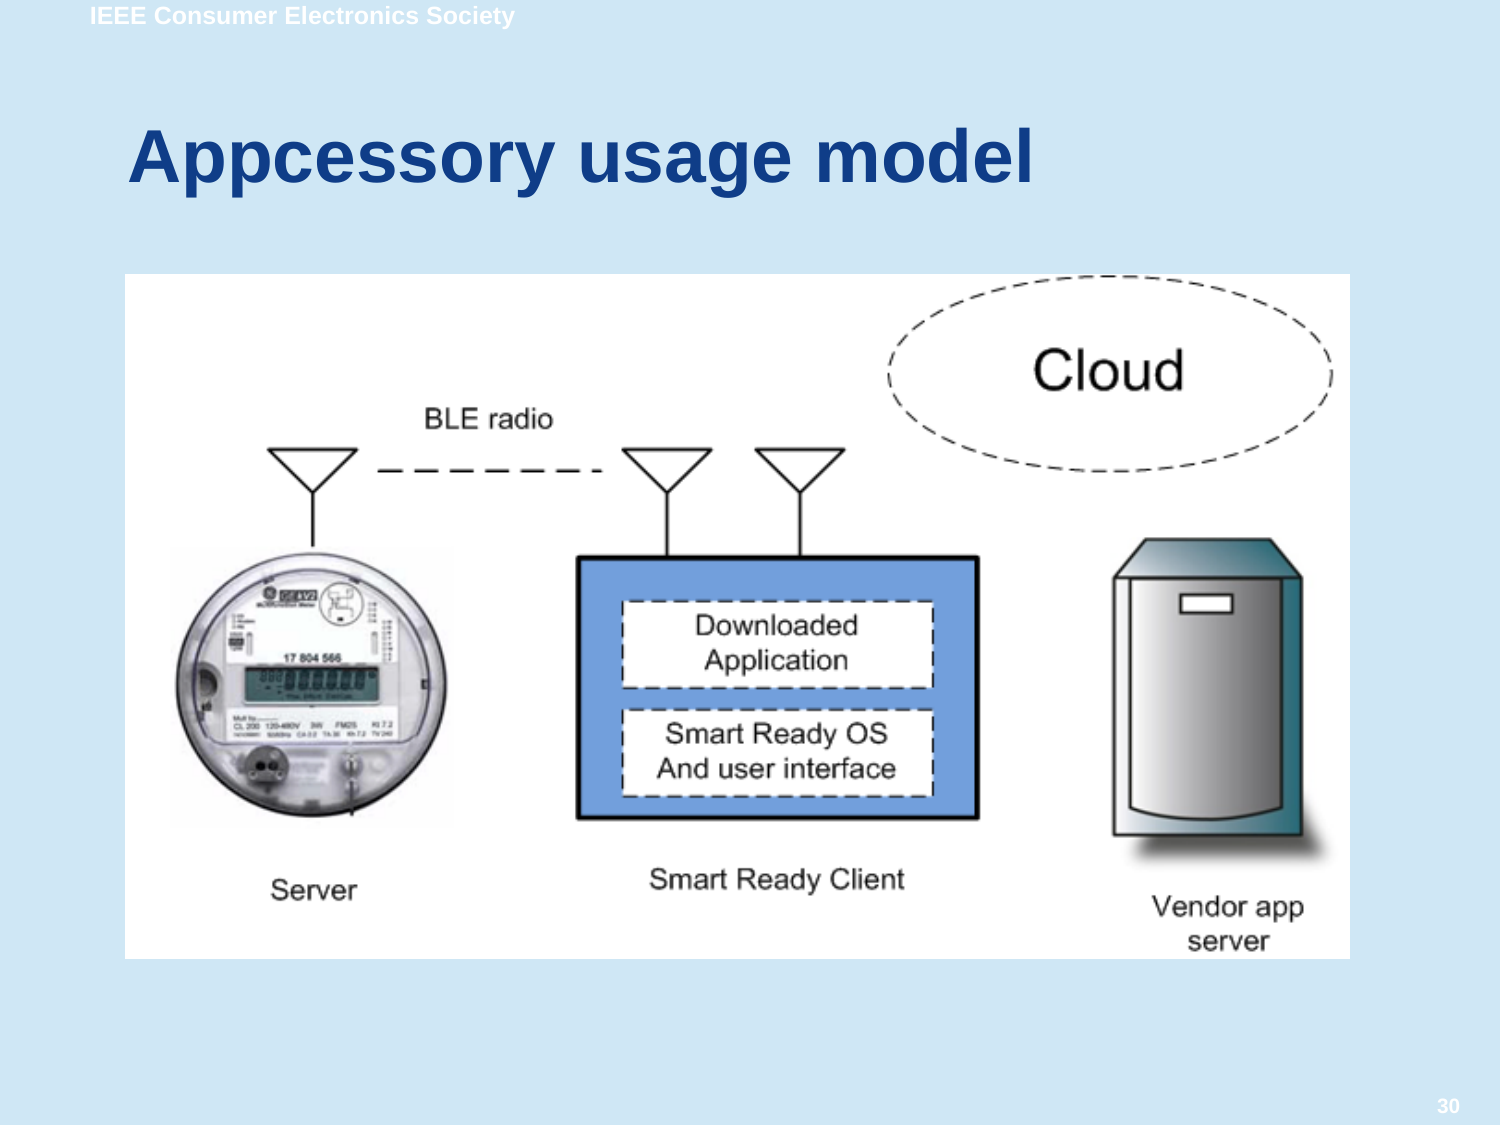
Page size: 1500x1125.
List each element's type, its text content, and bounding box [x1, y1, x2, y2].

picture [125, 274, 1350, 959]
title Appcessory usage model [112, 99, 1388, 213]
